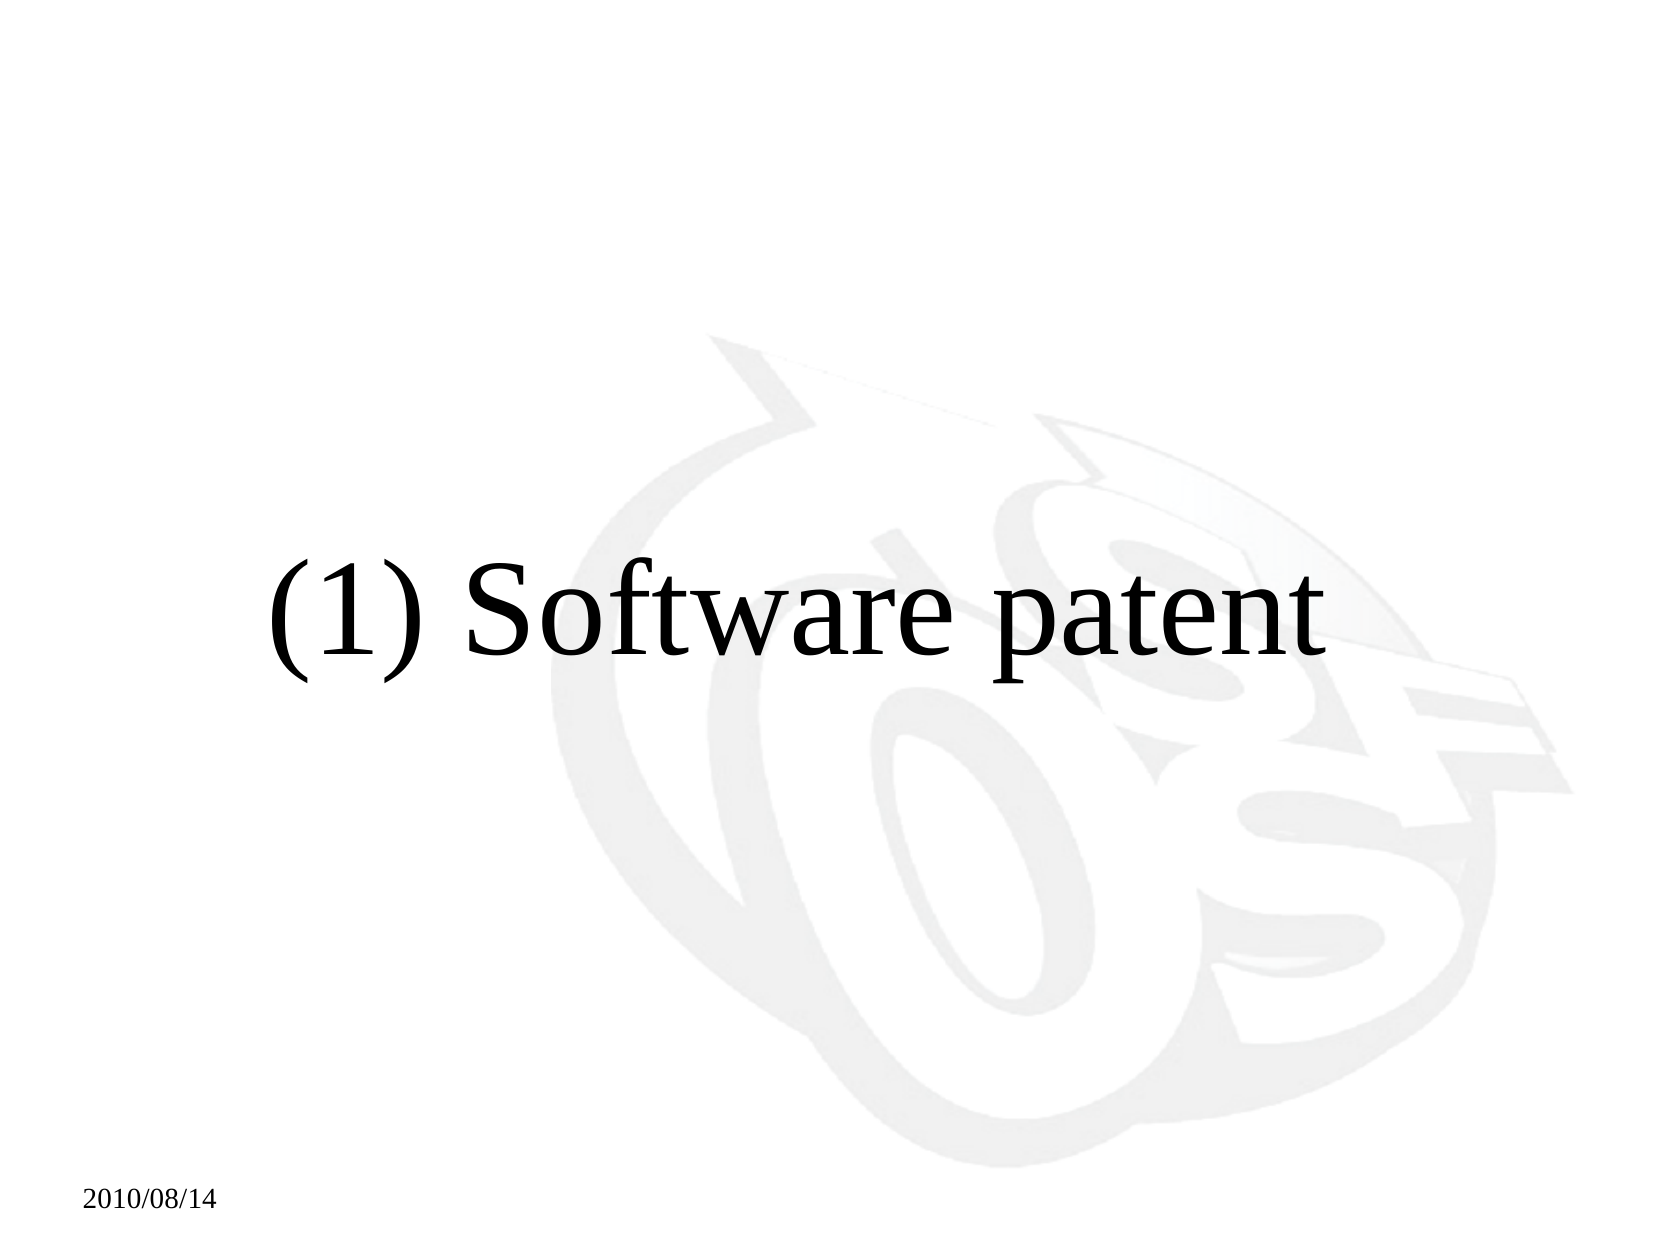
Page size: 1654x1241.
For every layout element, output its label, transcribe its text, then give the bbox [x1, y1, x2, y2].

title (1) Software patent [177, 431, 1418, 709]
picture [551, 331, 1577, 1170]
